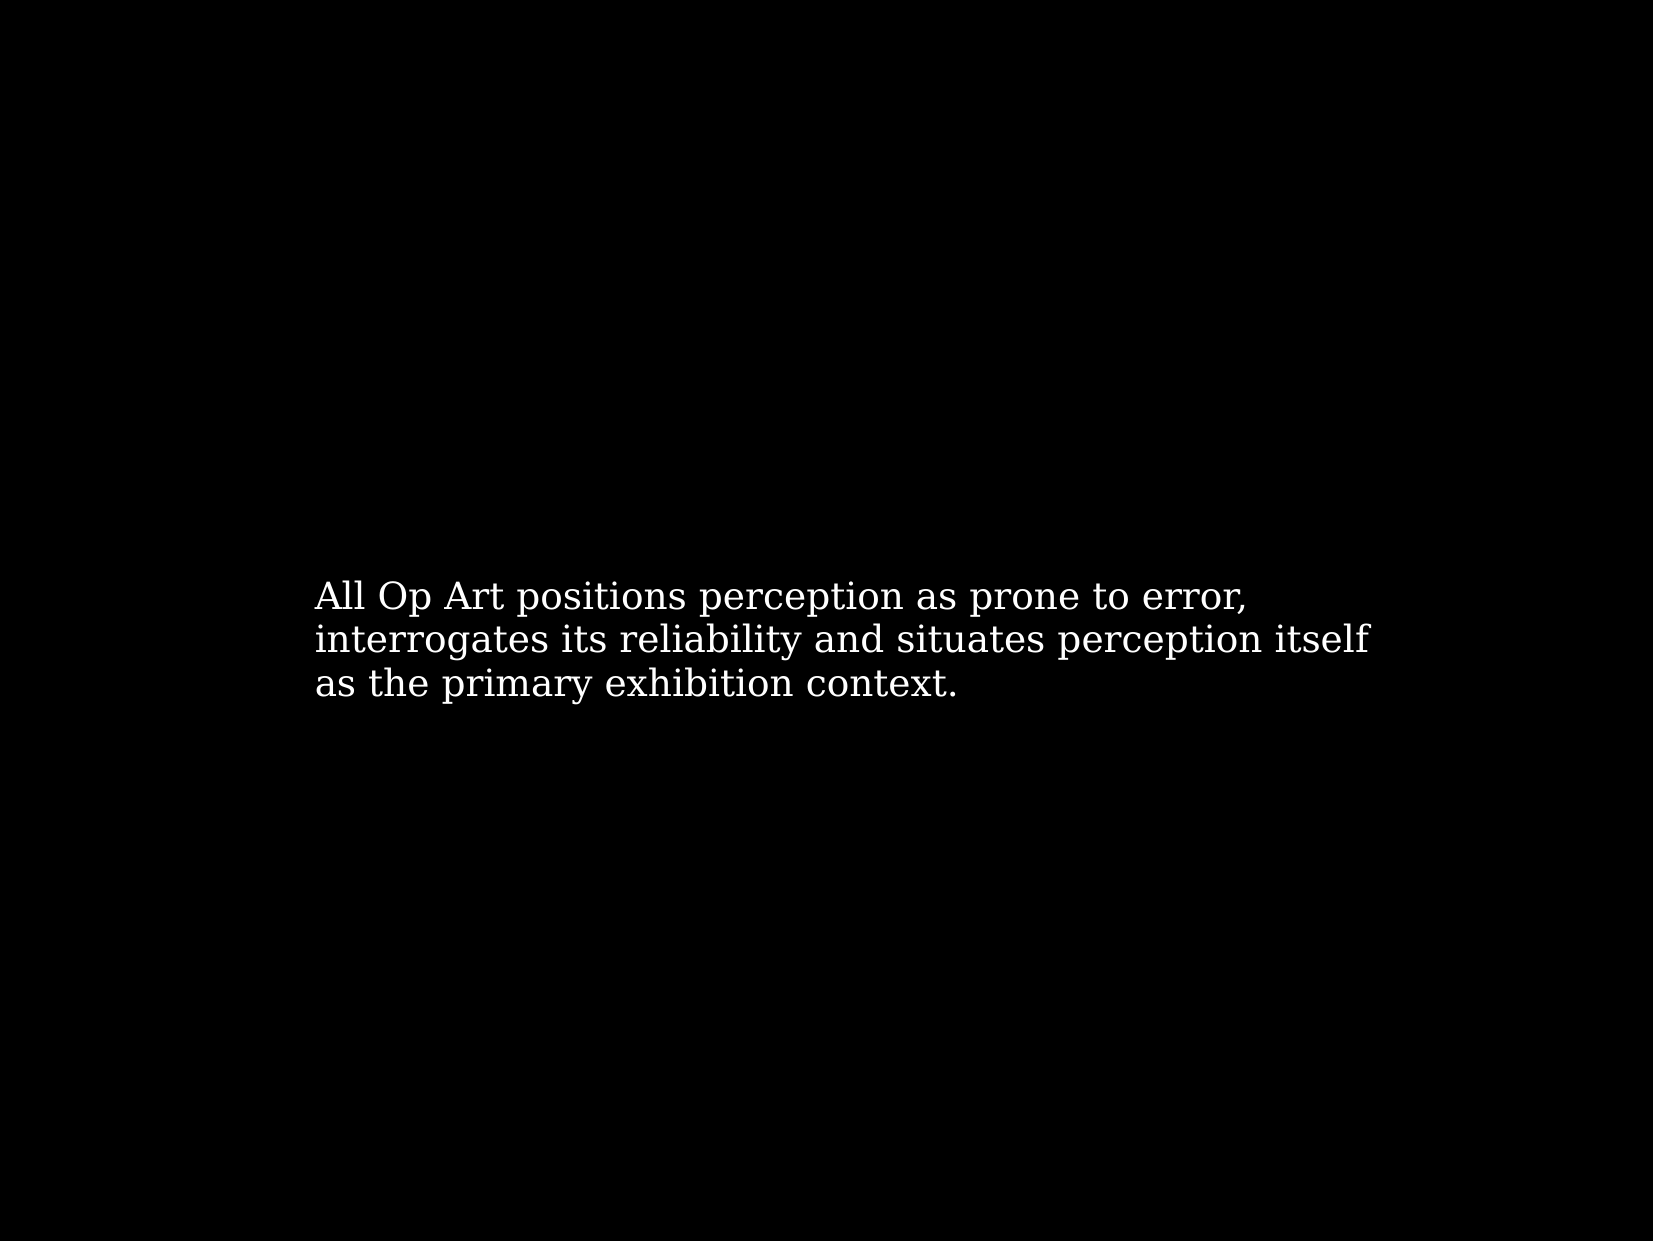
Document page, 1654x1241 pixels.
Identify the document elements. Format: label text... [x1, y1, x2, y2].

text_box All Op Art positions perception as prone to error, interrogates its reliability and situates perception itself as the primary exhibition context. [300, 542, 1426, 751]
